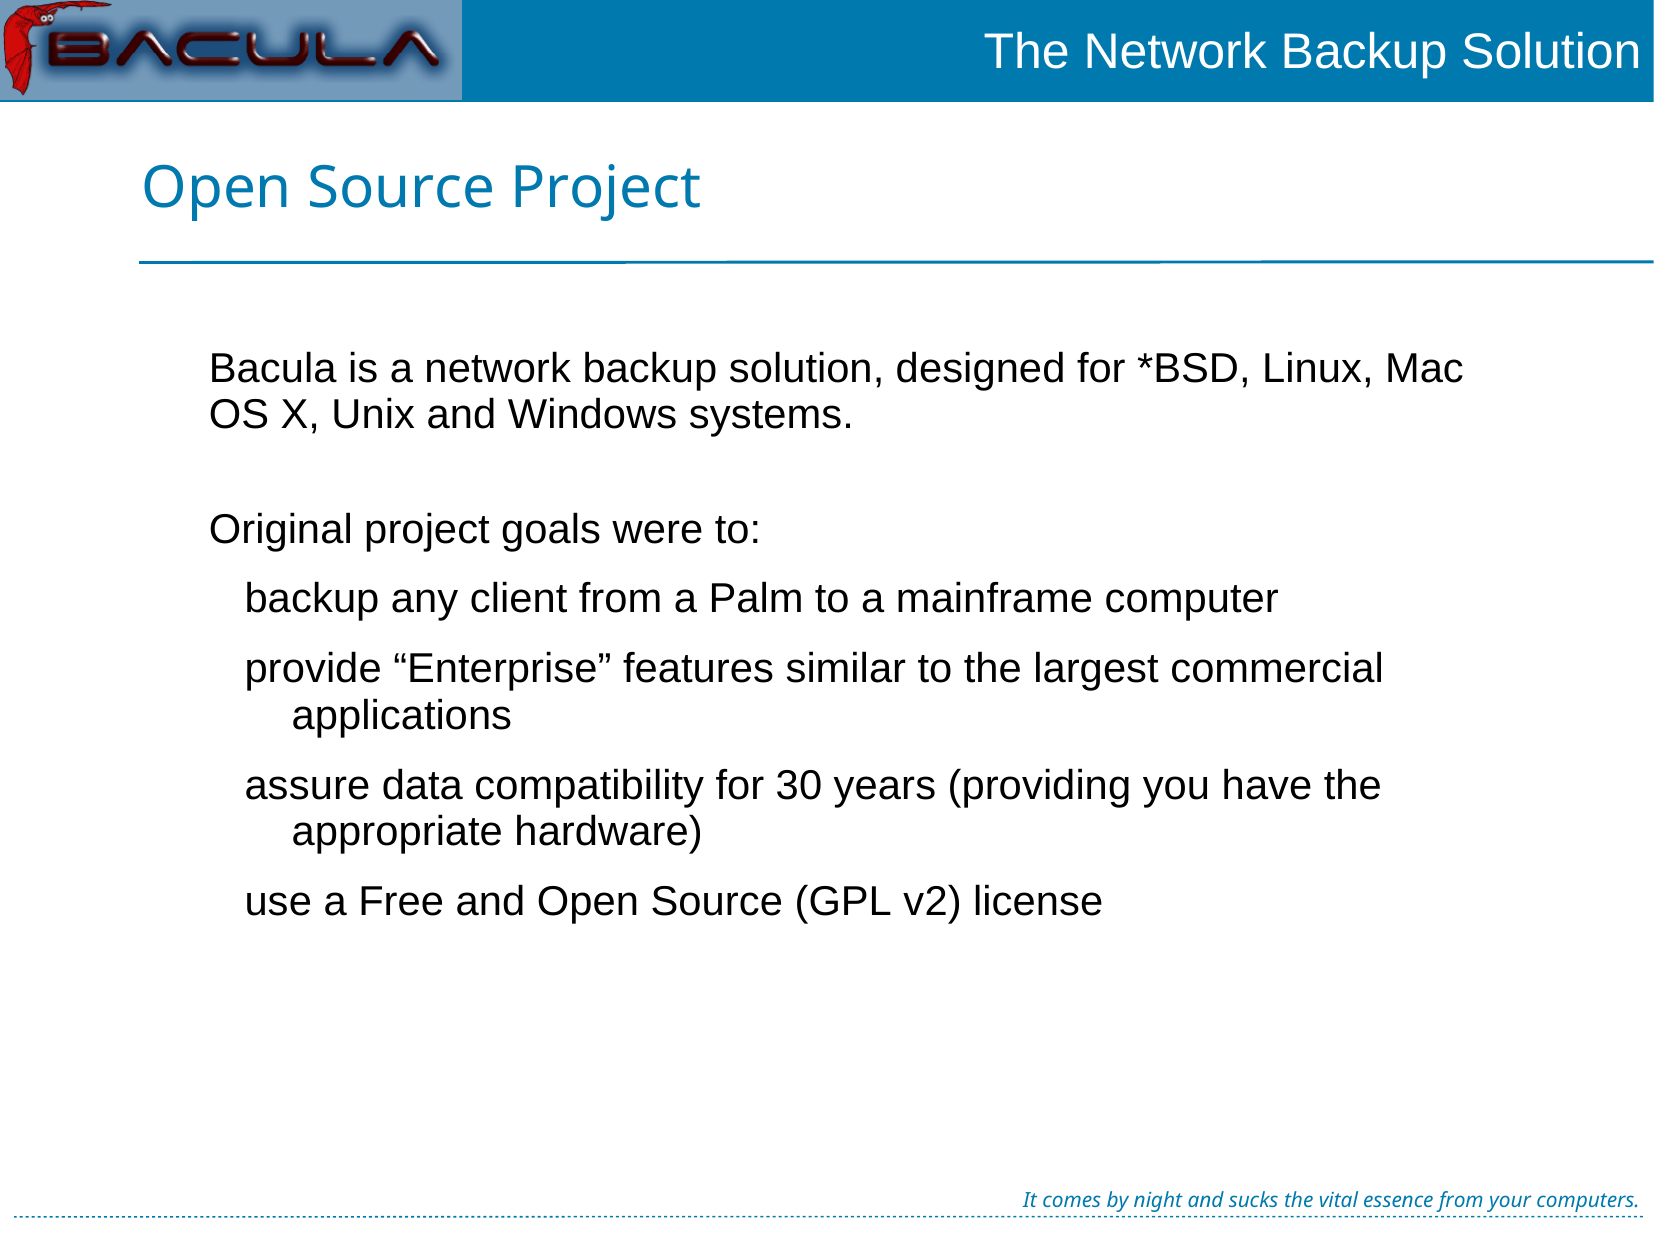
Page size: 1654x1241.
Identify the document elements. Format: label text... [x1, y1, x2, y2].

title Open Source Project [141, 112, 1501, 226]
list Bacula is a network backup solution, designed for *BSD, Linux, Mac OS X, Unix and Windows systems. Original project goals were to: backup any client from a Palm to a mainframe computer provide “Enterprise” features similar to the largest commercial applications assure data compatibility for 30 years (providing you have the appropriate hardware) use a Free and Open Source (GPL v2) license [150, 344, 1534, 1142]
picture [0, 0, 461, 99]
